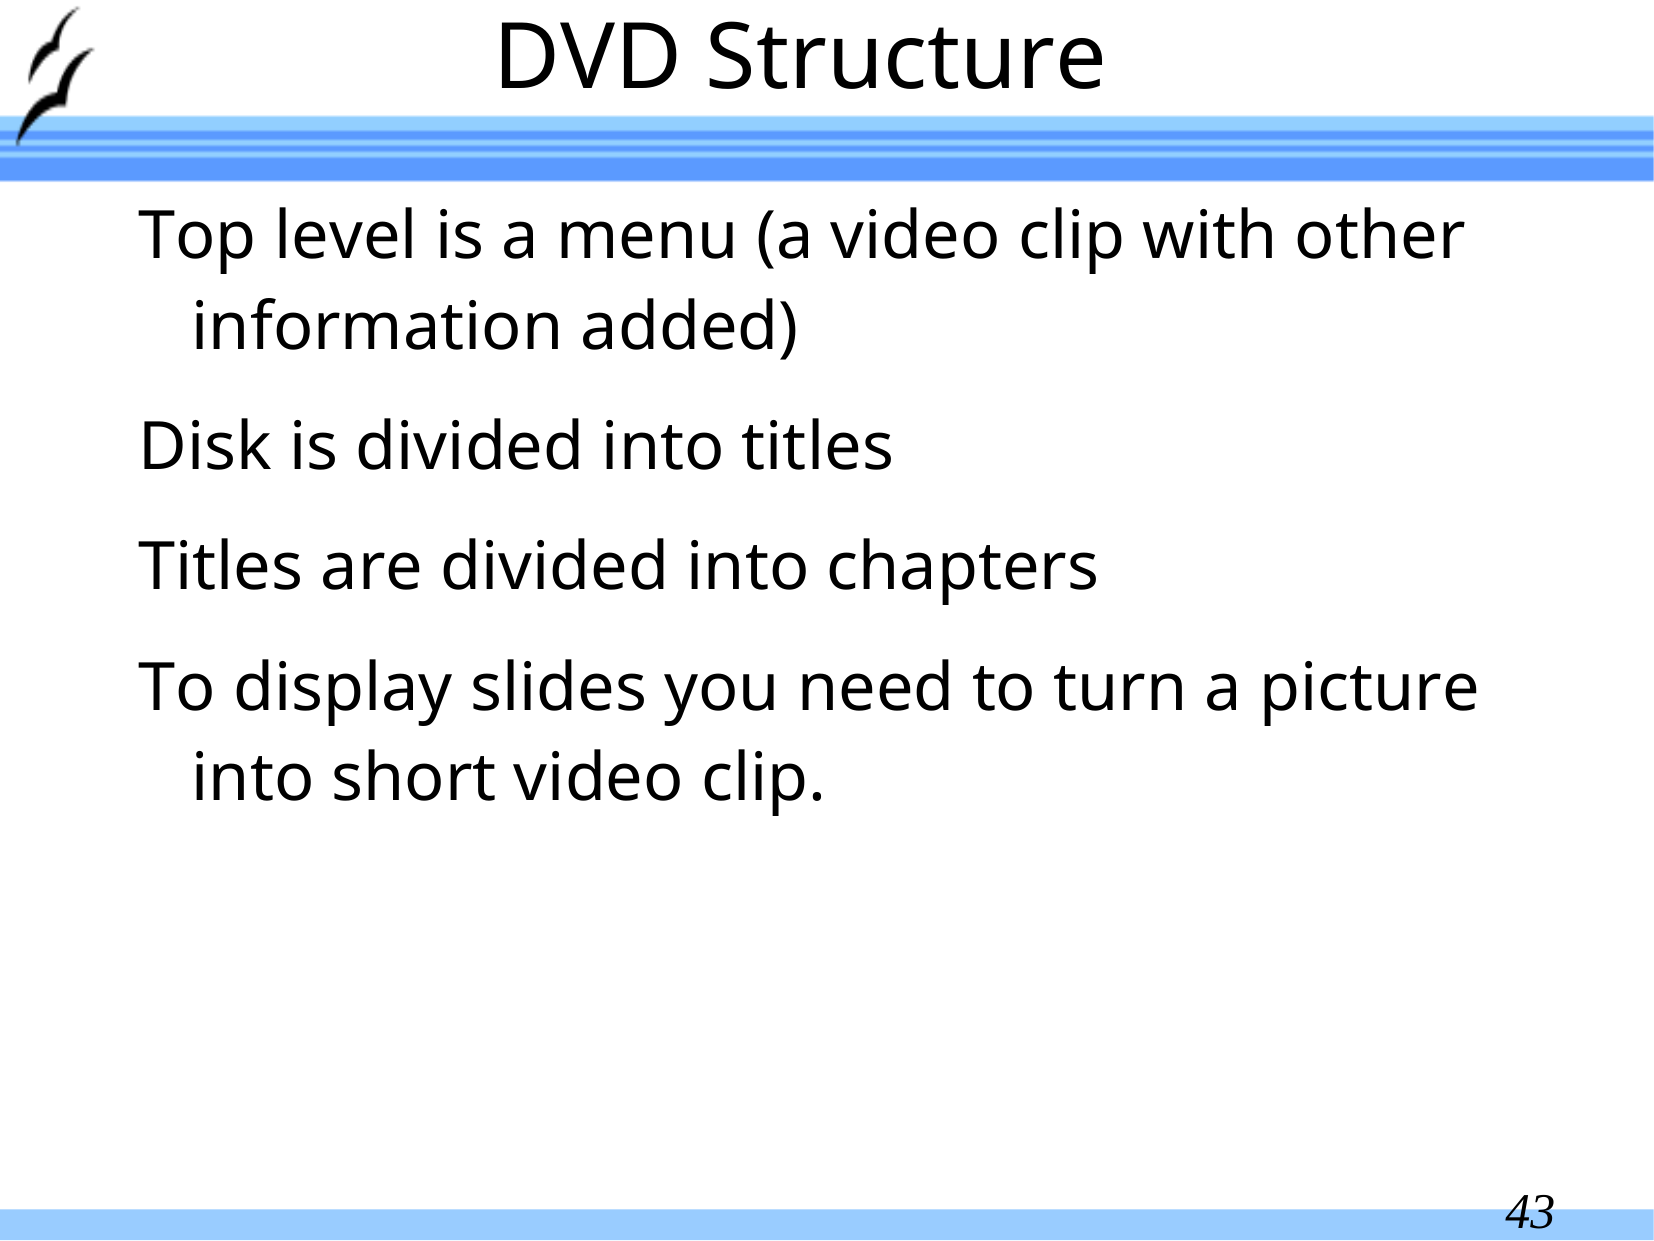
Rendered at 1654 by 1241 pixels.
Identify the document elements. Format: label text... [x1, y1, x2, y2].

picture [0, 0, 1654, 188]
title DVD Structure [94, 0, 1507, 121]
list Top level is a menu (a video clip with other information added) Disk is divided into titles Titles are divided into chapters To display slides you need to turn a picture into short video clip. [120, 187, 1533, 1195]
